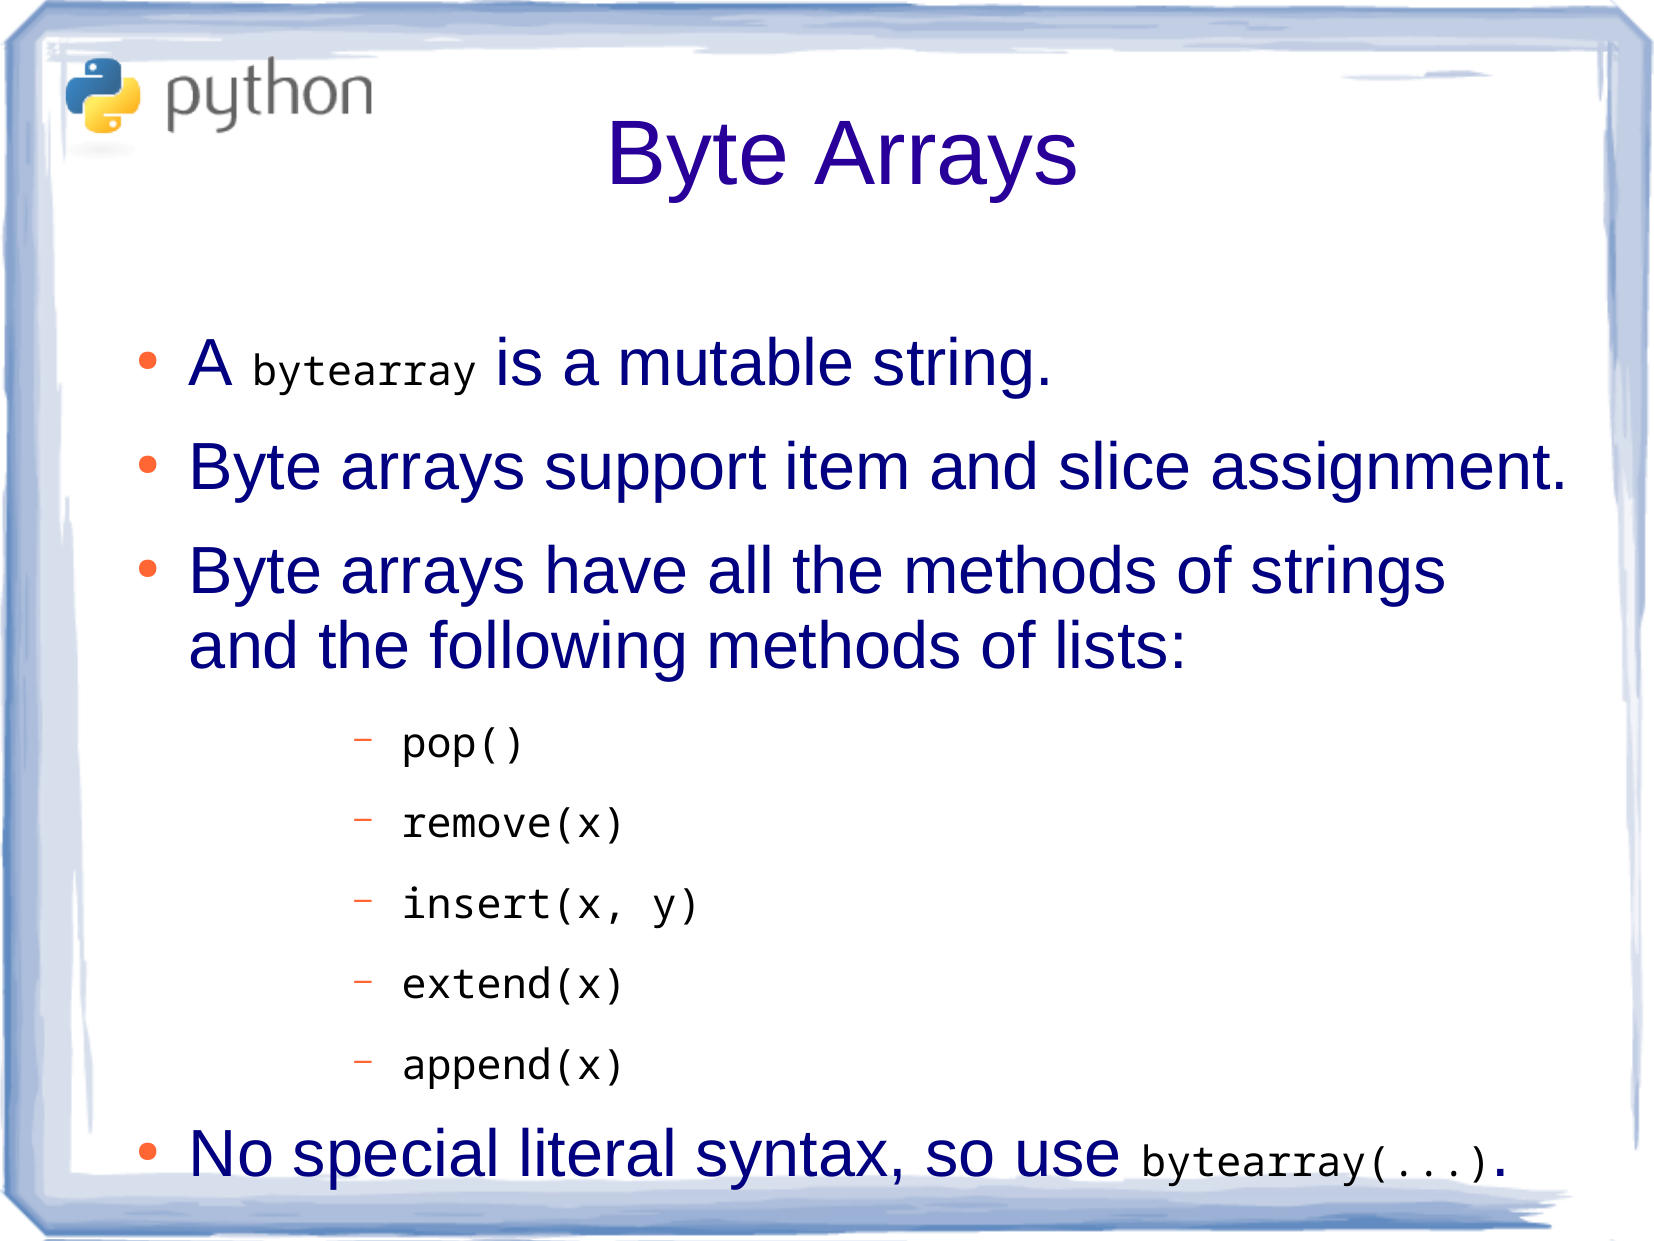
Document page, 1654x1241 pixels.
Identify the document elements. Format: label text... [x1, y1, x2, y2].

list A bytearray is a mutable string. Byte arrays support item and slice assignment. Byte arrays have all the methods of strings and the following methods of lists: pop() remove(x) insert(x, y) extend(x) append(x) No special literal syntax, so use bytearray(...). [118, 324, 1571, 1151]
picture [0, 0, 1654, 1241]
title Byte Arrays [82, 49, 1571, 257]
